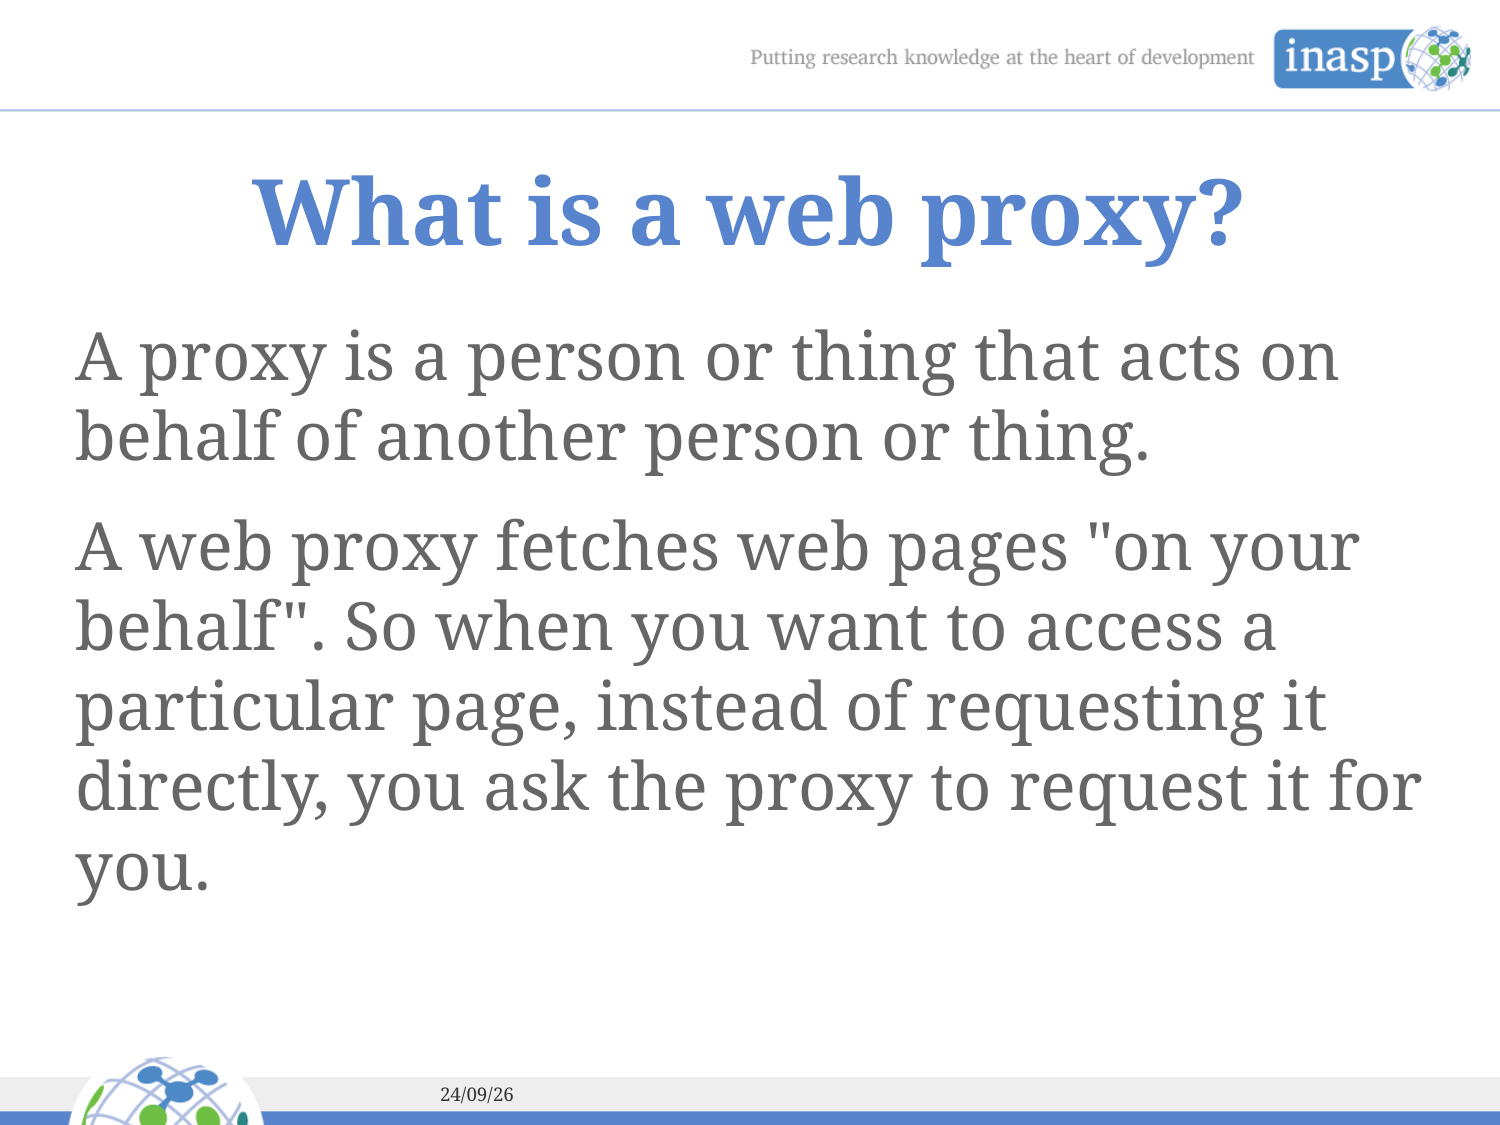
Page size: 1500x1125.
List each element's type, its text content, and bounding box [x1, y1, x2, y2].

list A proxy is a person or thing that acts on behalf of another person or thing. A web proxy fetches web pages "on your behalf". So when you want to access a particular page, instead of requesting it directly, you ask the proxy to request it for you. [75, 313, 1426, 967]
title What is a web proxy? [75, 129, 1426, 313]
picture [0, 0, 1500, 1125]
